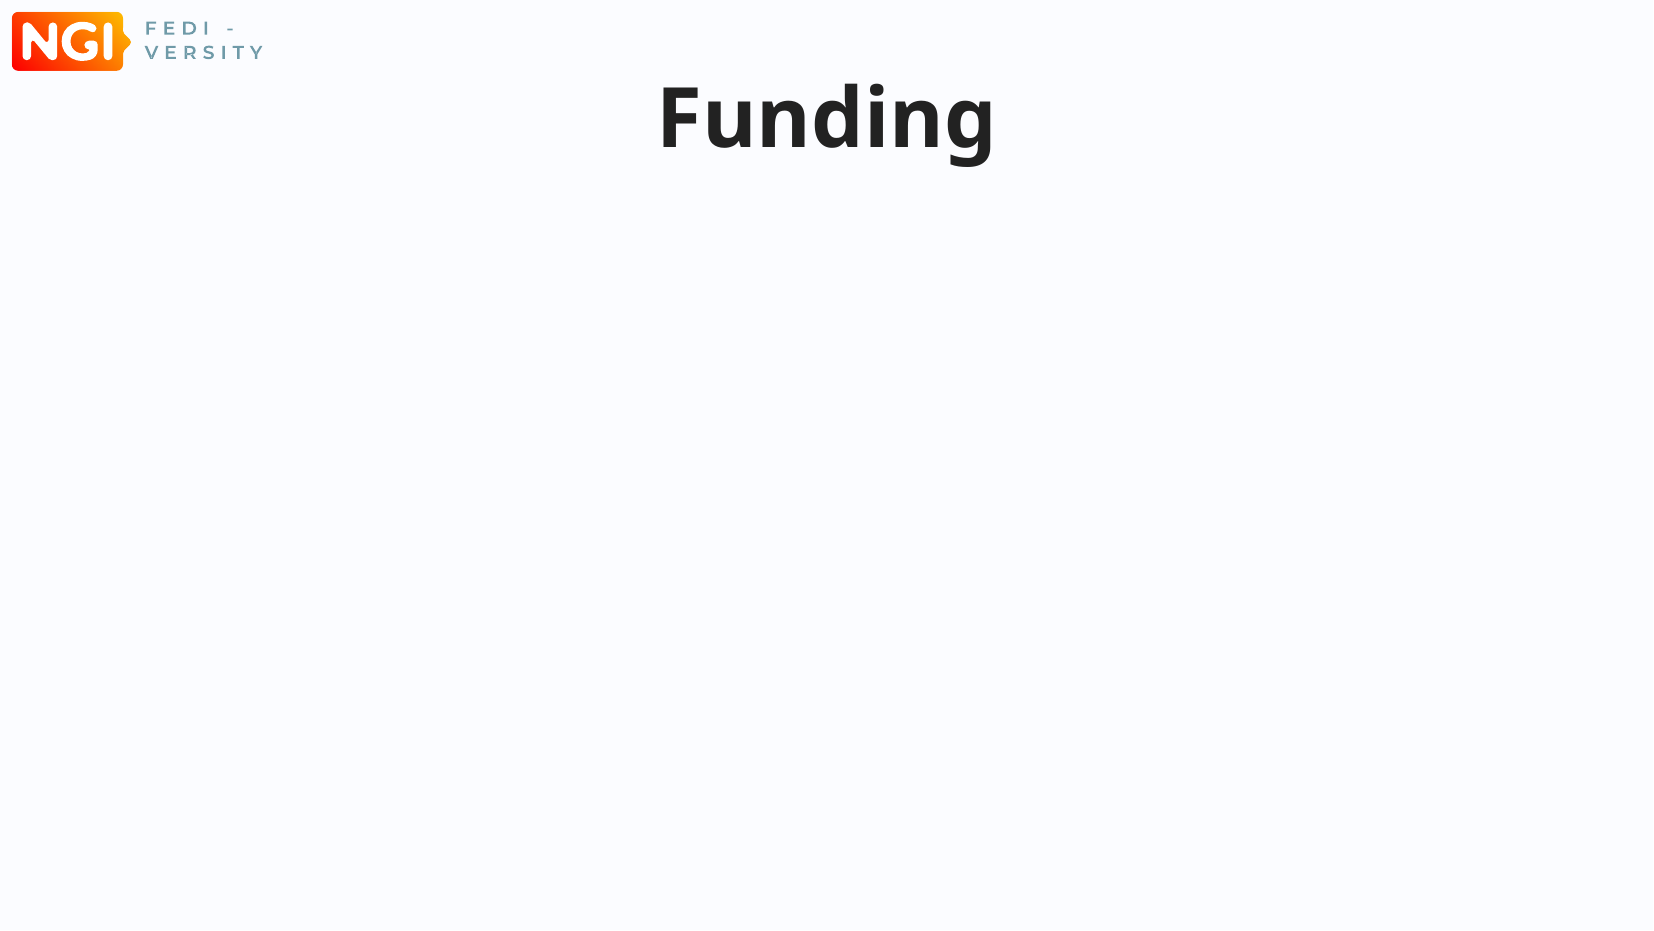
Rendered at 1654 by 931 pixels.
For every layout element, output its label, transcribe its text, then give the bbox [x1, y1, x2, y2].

title Funding [82, 37, 1571, 193]
